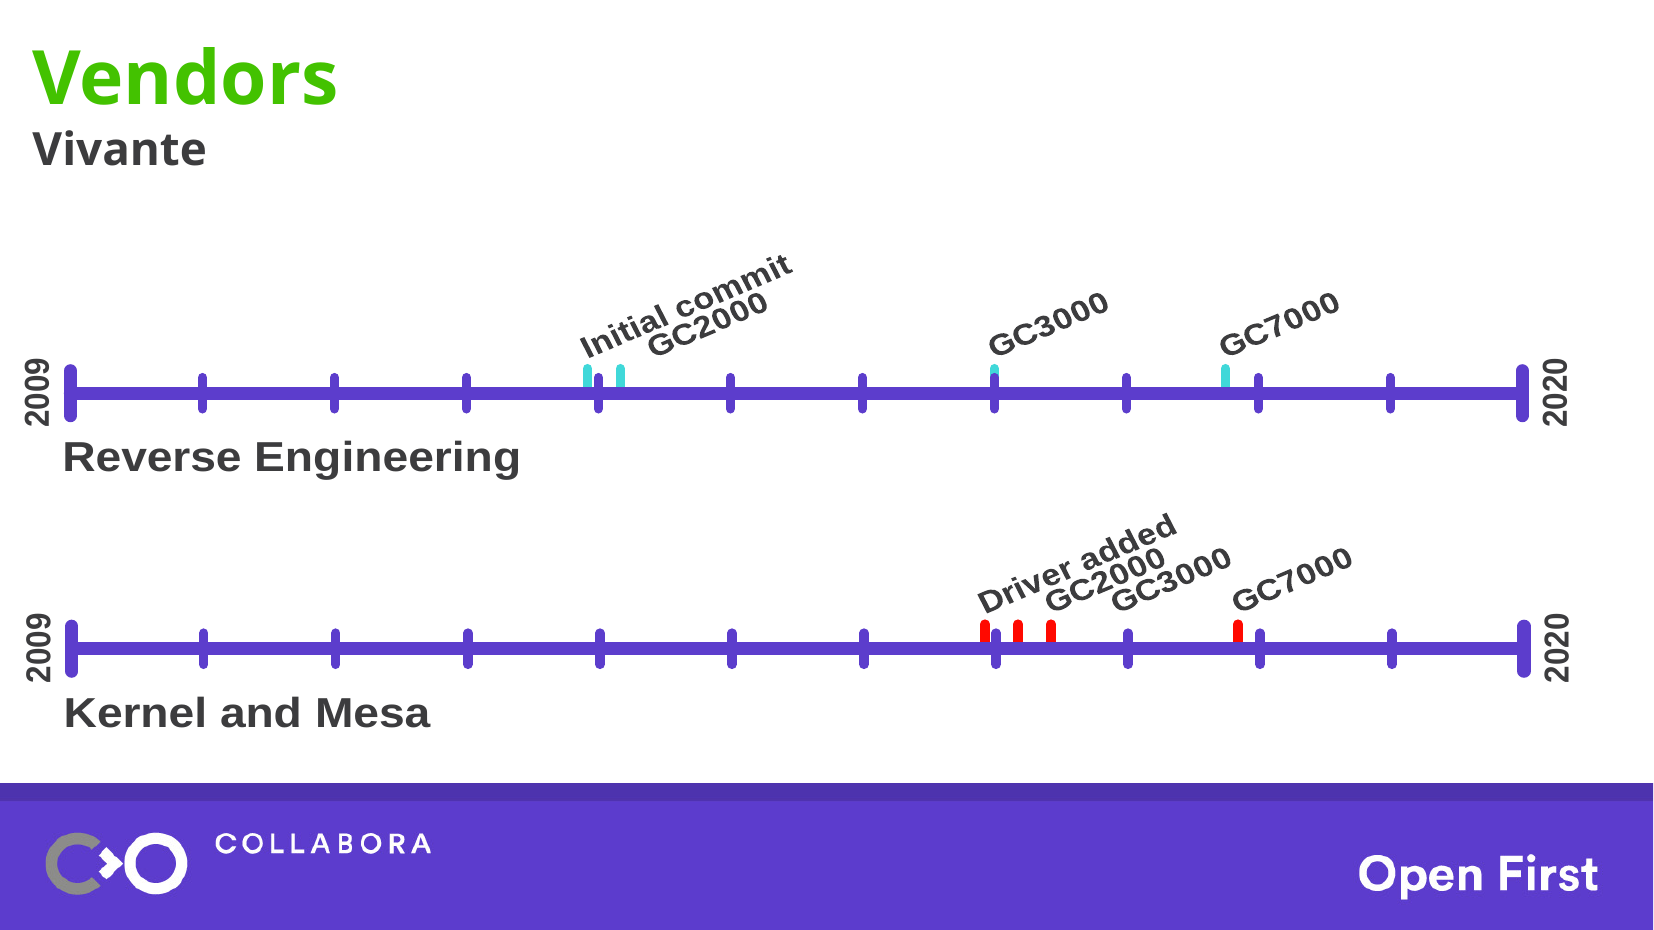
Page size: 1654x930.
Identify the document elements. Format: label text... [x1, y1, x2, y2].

title Vendors Vivante [32, 29, 1605, 193]
picture [0, 0, 1654, 930]
